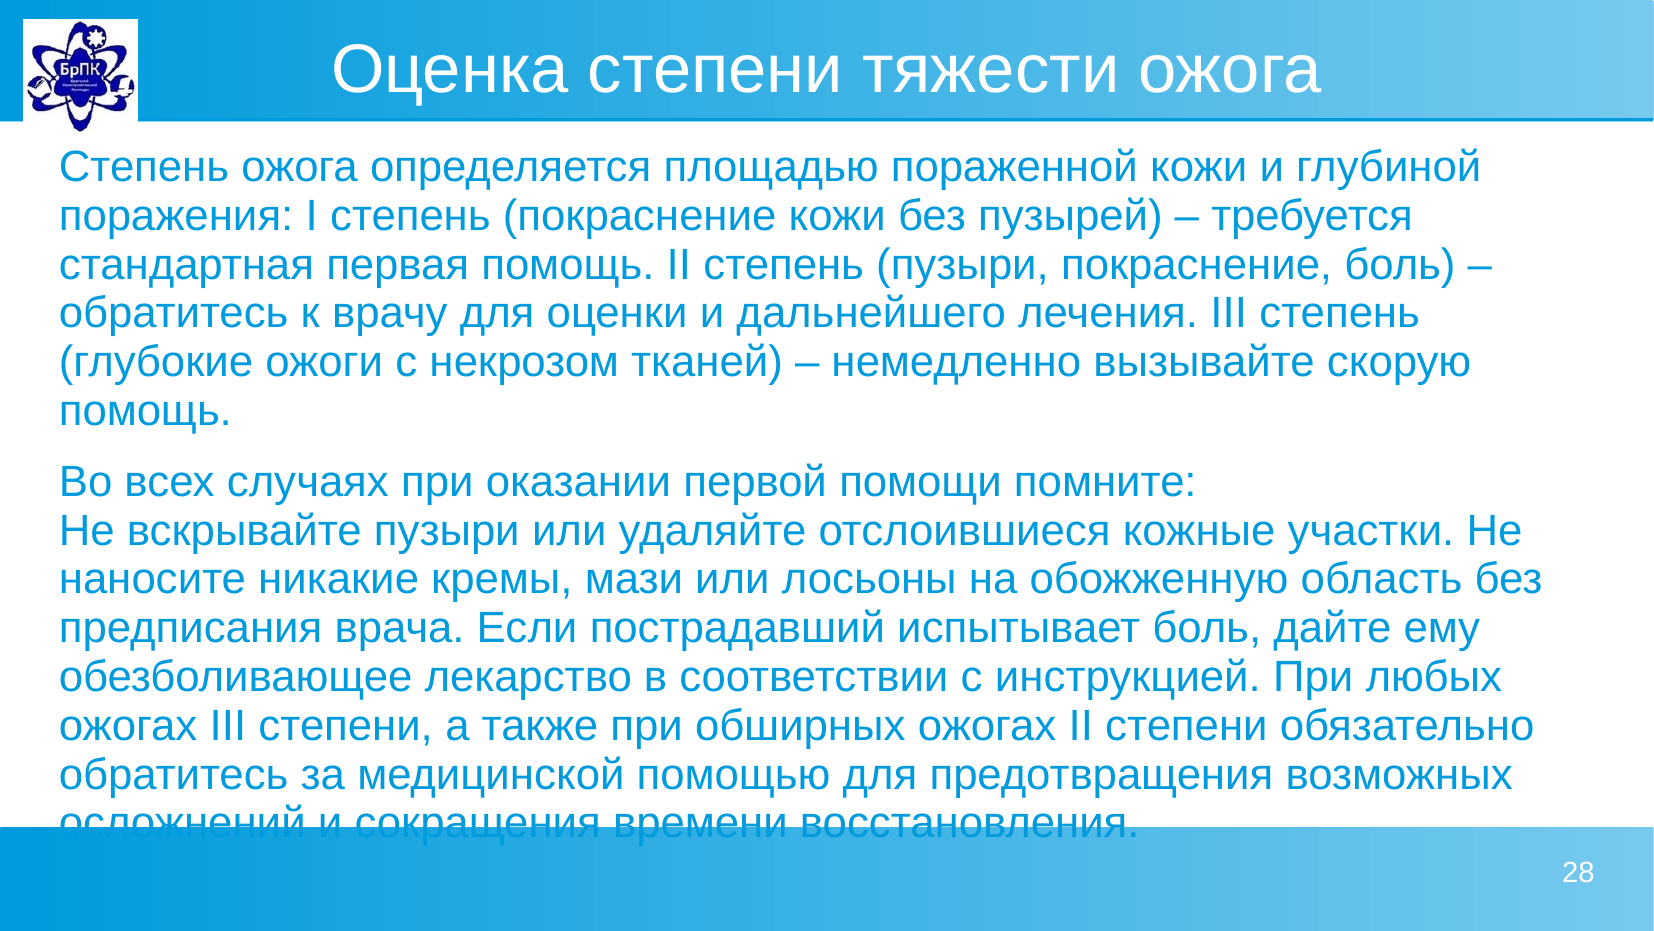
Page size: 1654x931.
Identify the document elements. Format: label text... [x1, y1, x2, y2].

picture [23, 20, 138, 133]
list Степень ожога определяется площадью пораженной кожи и глубиной поражения: I степень (покраснение кожи без пузырей) – требуется стандартная первая помощь. II степень (пузыри, покраснение, боль) – обратитесь к врачу для оценки и дальнейшего лечения. III степень (глубокие ожоги с некрозом тканей) – немедленно вызывайте скорую помощь. Во всех случаях при оказании первой помощи помните: Не вскрывайте пузыри или удаляйте отслоившиеся кожные участки. Не наносите никакие кремы, мази или лосьоны на обожженную область без предписания врача. Если пострадавший испытывает боль, дайте ему обезболивающее лекарство в соответствии с инструкцией. При любых ожогах III степени, а также при обширных ожогах II степени обязательно обратитесь за медицинской помощью для предотвращения возможных осложнений и сокращения времени восстановления. [59, 142, 1595, 733]
title Оценка степени тяжести ожога [138, 30, 1595, 108]
